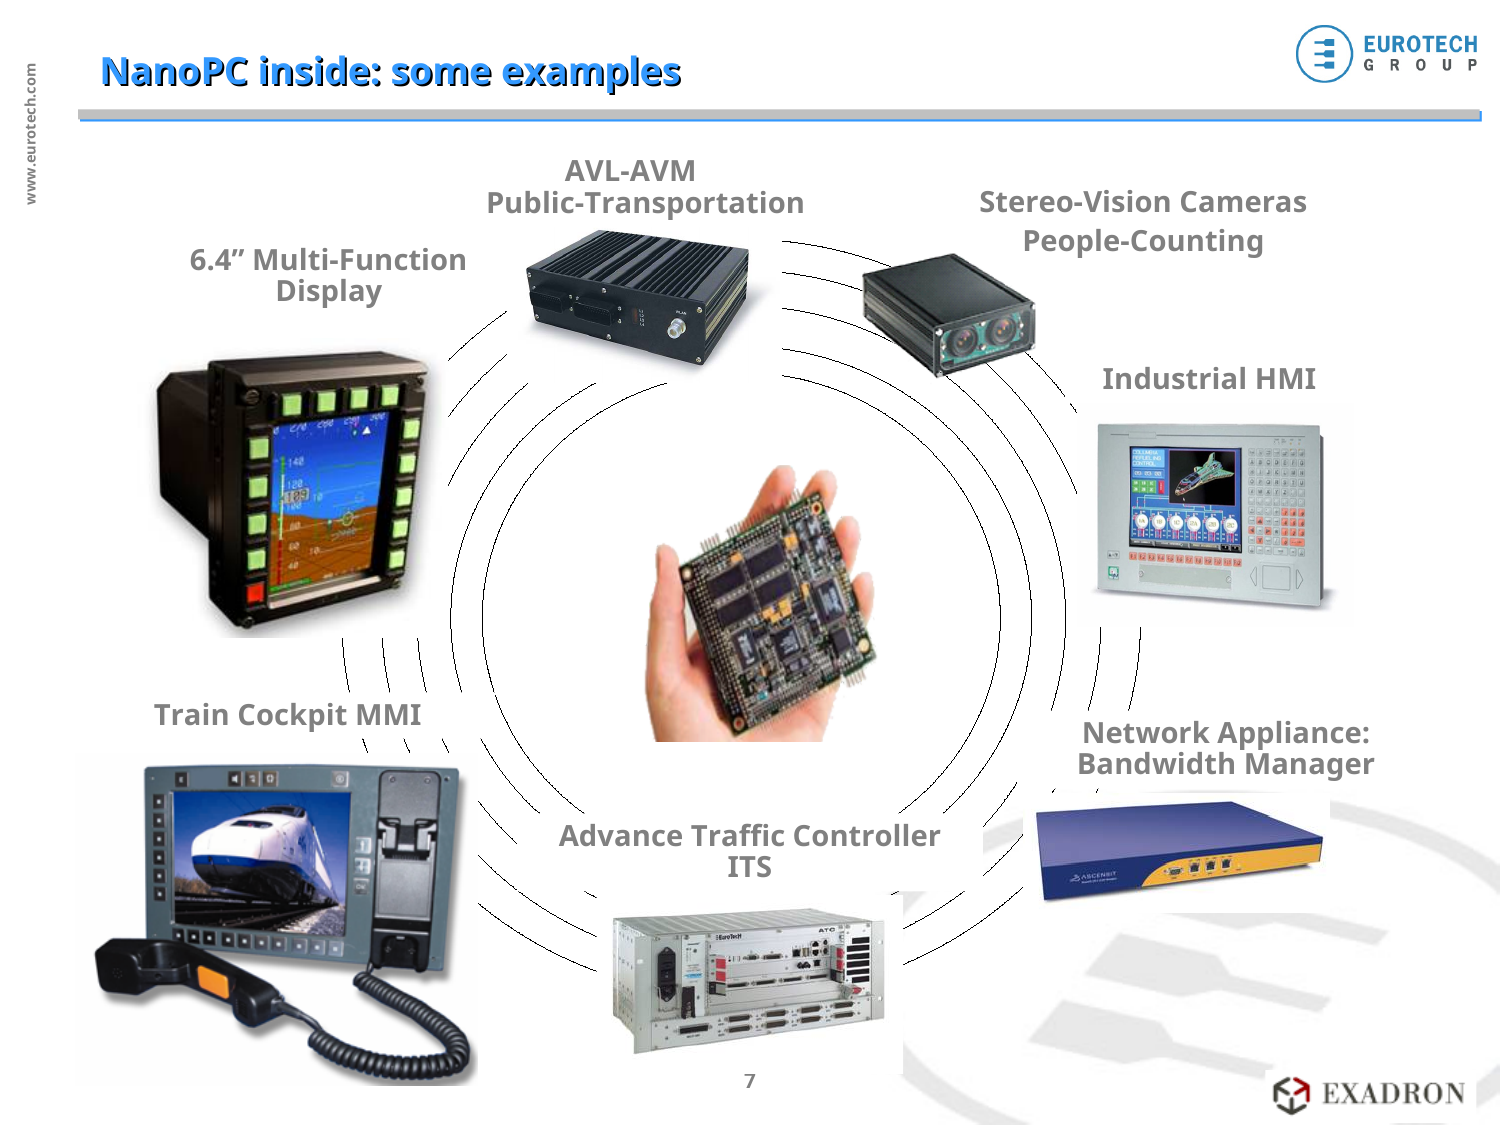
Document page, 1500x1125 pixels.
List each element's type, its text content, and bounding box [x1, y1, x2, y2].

picture [630, 465, 883, 742]
text_box Advance Traffic Controller ITS [517, 813, 983, 892]
text_box Industrial HMI [1064, 357, 1355, 404]
chart [850, 241, 1047, 387]
text_box Network Appliance: Bandwidth Manager [1017, 710, 1436, 789]
picture [1077, 404, 1354, 627]
text_box Train Cockpit MMI [88, 692, 495, 739]
text_box Stereo-Vision Cameras People-Counting [908, 173, 1379, 268]
picture [596, 774, 1500, 1125]
picture [1295, 24, 1477, 83]
text_box 6.4” Multi-Function Display [166, 237, 492, 316]
picture [95, 338, 449, 639]
text_box AVL-AVM Public-Transportation [439, 148, 853, 227]
picture [506, 227, 782, 383]
title NanoPC inside: some examples [74, 39, 1190, 101]
picture [75, 753, 478, 1086]
